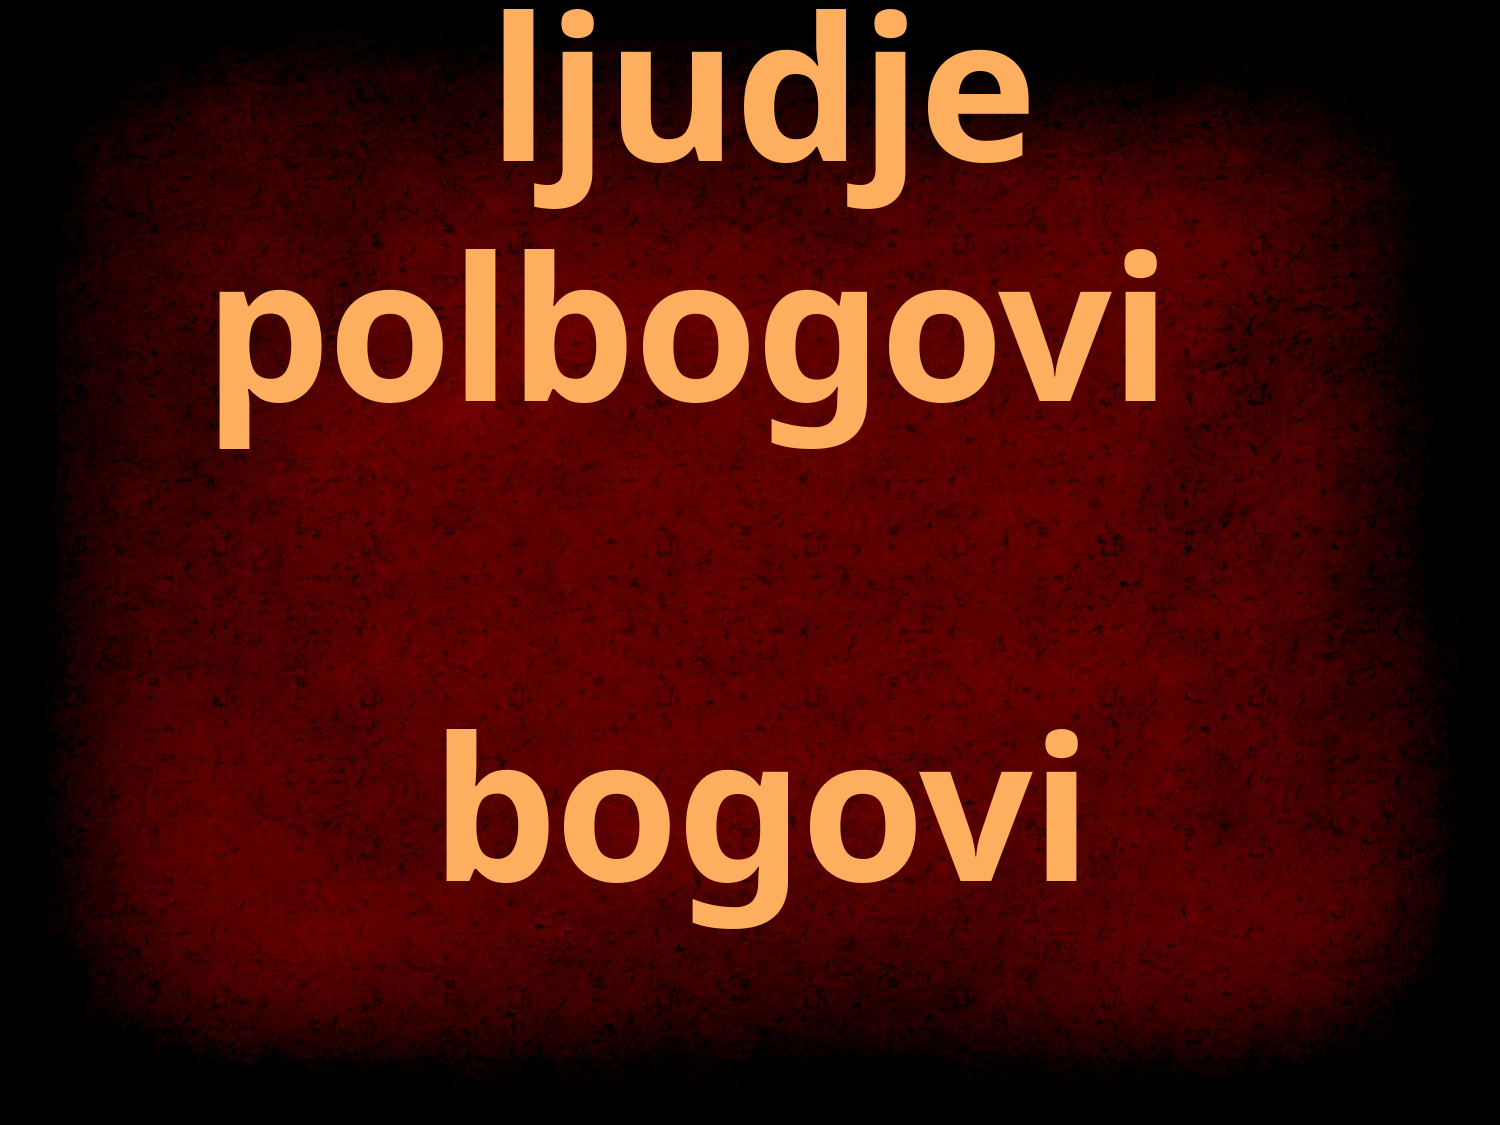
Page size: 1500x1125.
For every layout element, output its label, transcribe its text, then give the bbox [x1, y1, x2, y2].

title ljudje polbogovi bogovi [183, 231, 1341, 929]
picture [0, 0, 1500, 1125]
